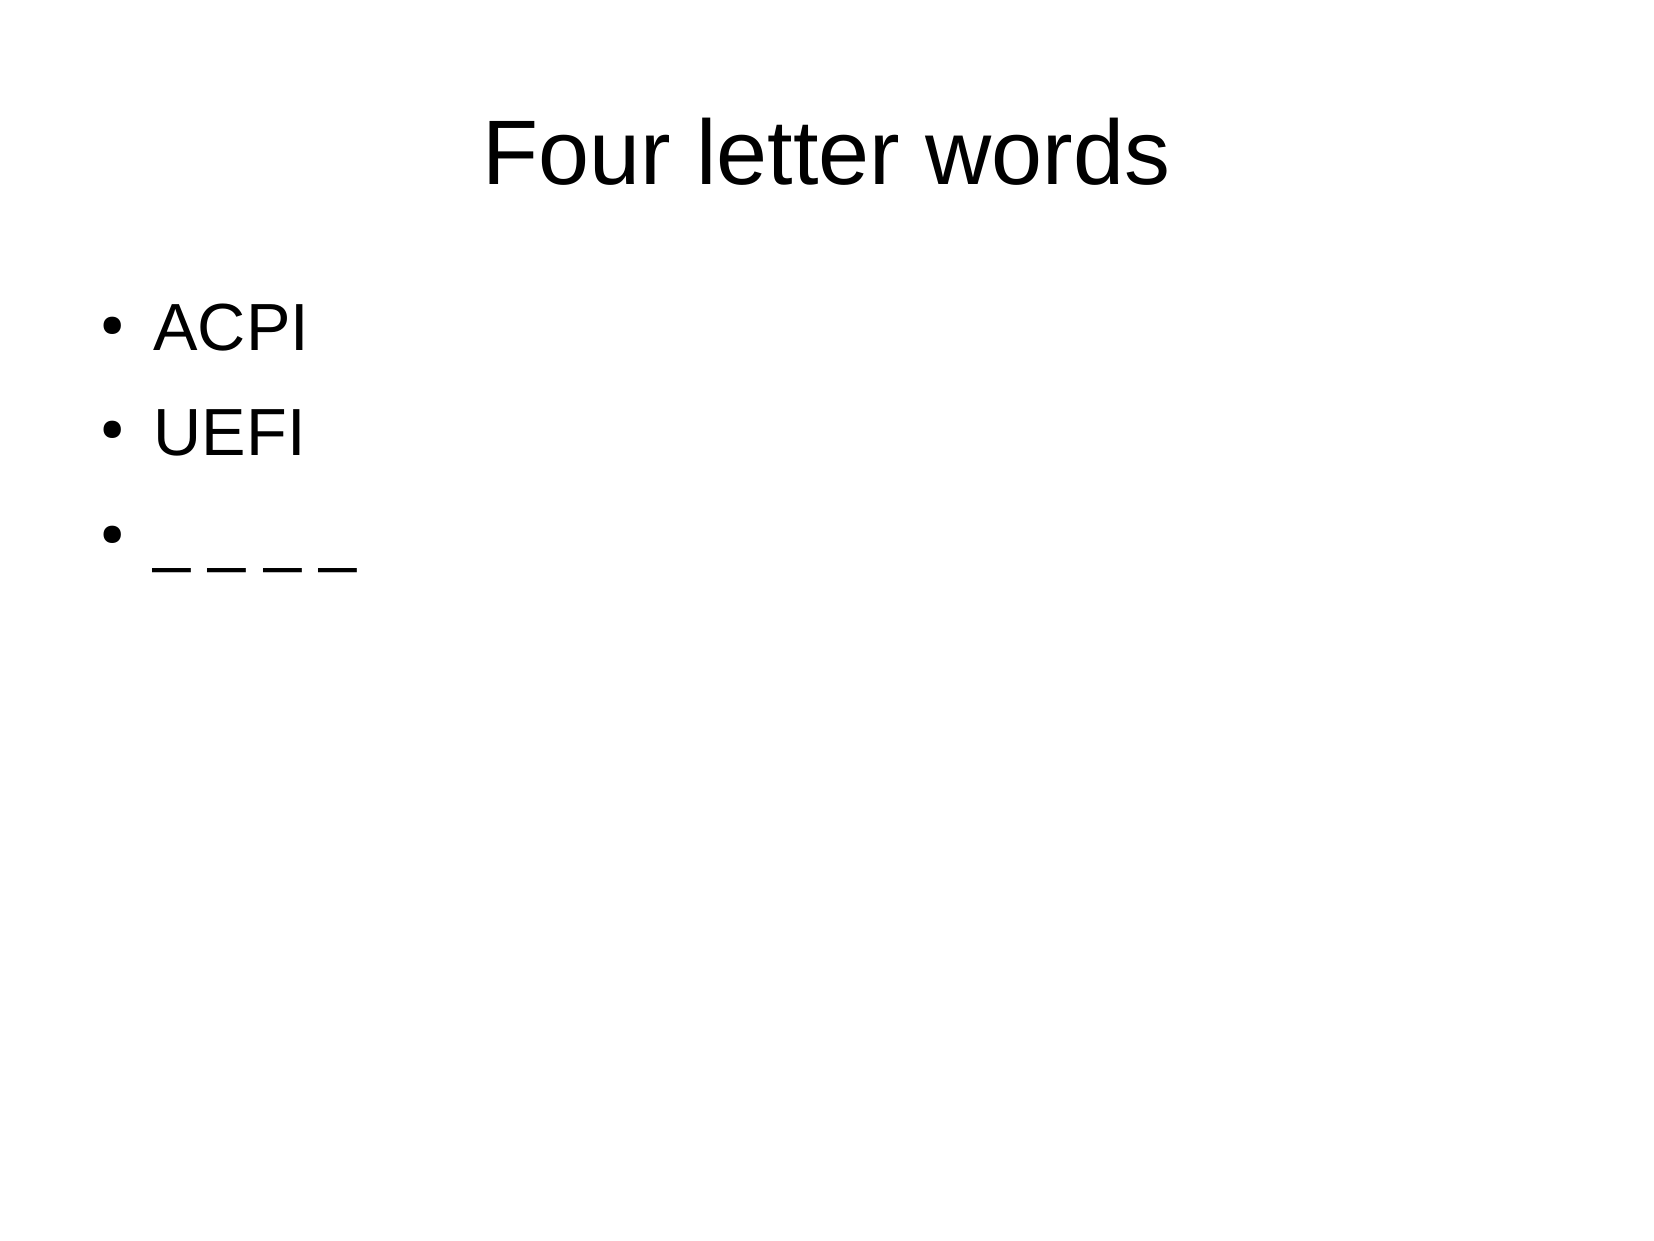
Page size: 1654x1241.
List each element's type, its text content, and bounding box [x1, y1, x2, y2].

list ACPI UEFI _ _ _ _ [82, 290, 1571, 1010]
title Four letter words [82, 49, 1571, 257]
